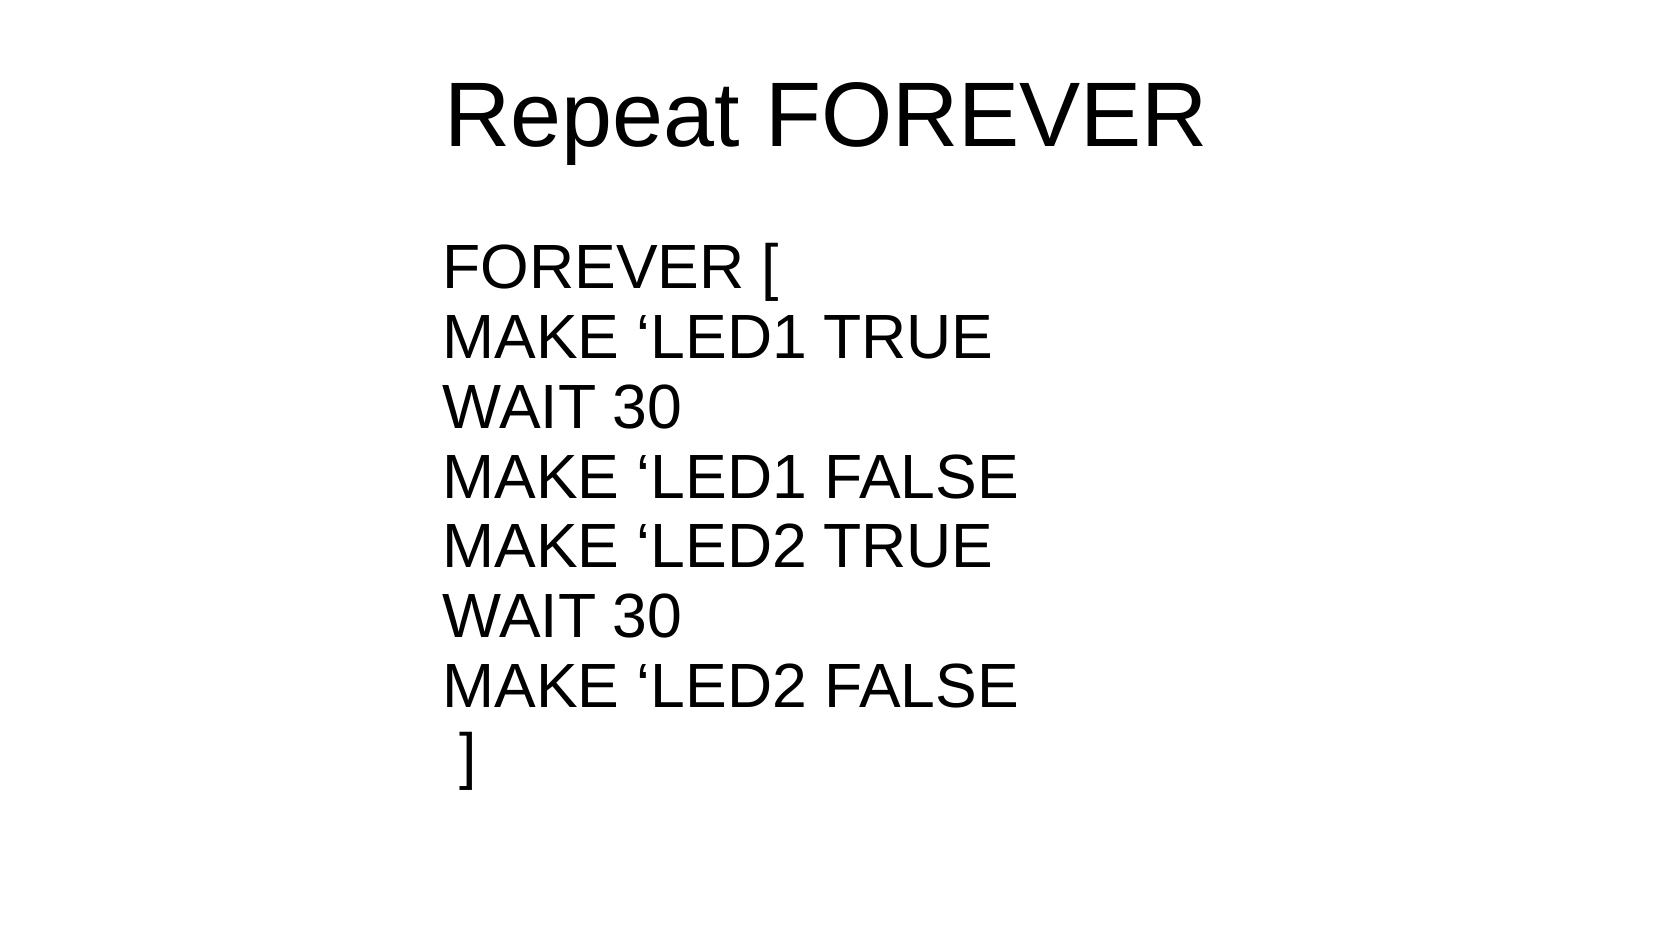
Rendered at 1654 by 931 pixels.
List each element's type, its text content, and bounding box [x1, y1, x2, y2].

title Repeat FOREVER [82, 37, 1571, 193]
text_box FOREVER [ MAKE ‘LED1 TRUE WAIT 30 MAKE ‘LED1 FALSE MAKE ‘LED2 TRUE WAIT 30 MAKE ‘LED2 FALSE ] [427, 225, 1231, 798]
